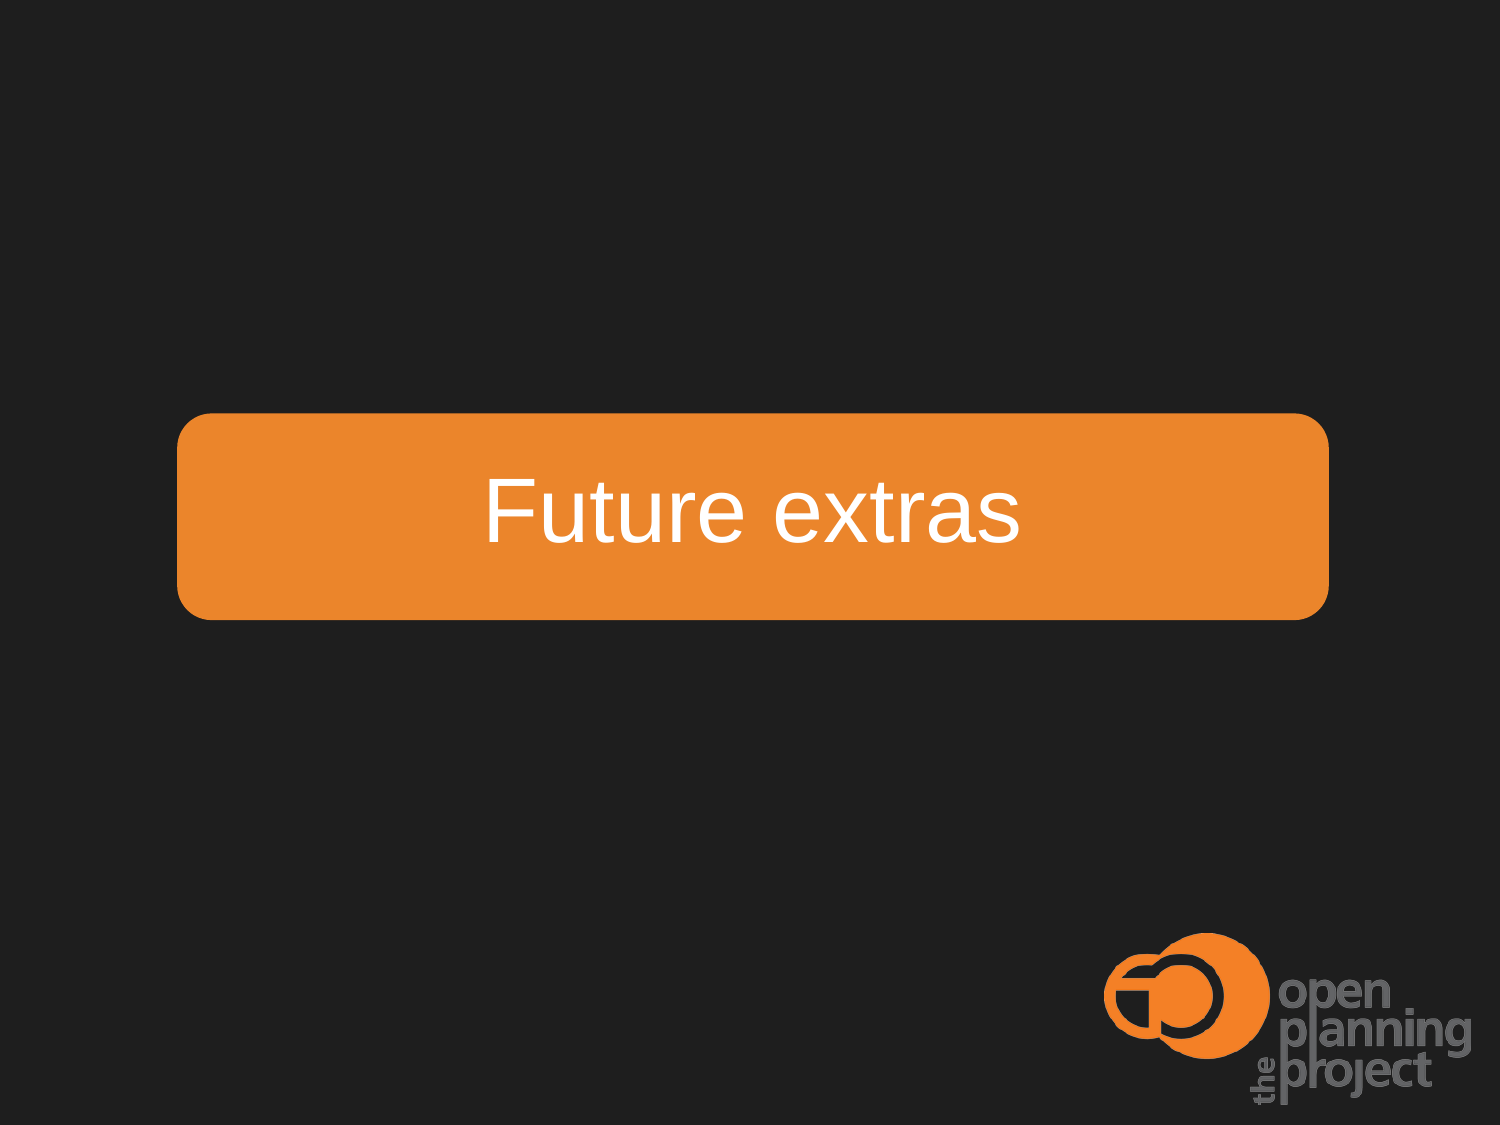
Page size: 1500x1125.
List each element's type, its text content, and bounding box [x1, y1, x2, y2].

picture [1104, 933, 1471, 1105]
title Future extras [206, 416, 1300, 605]
